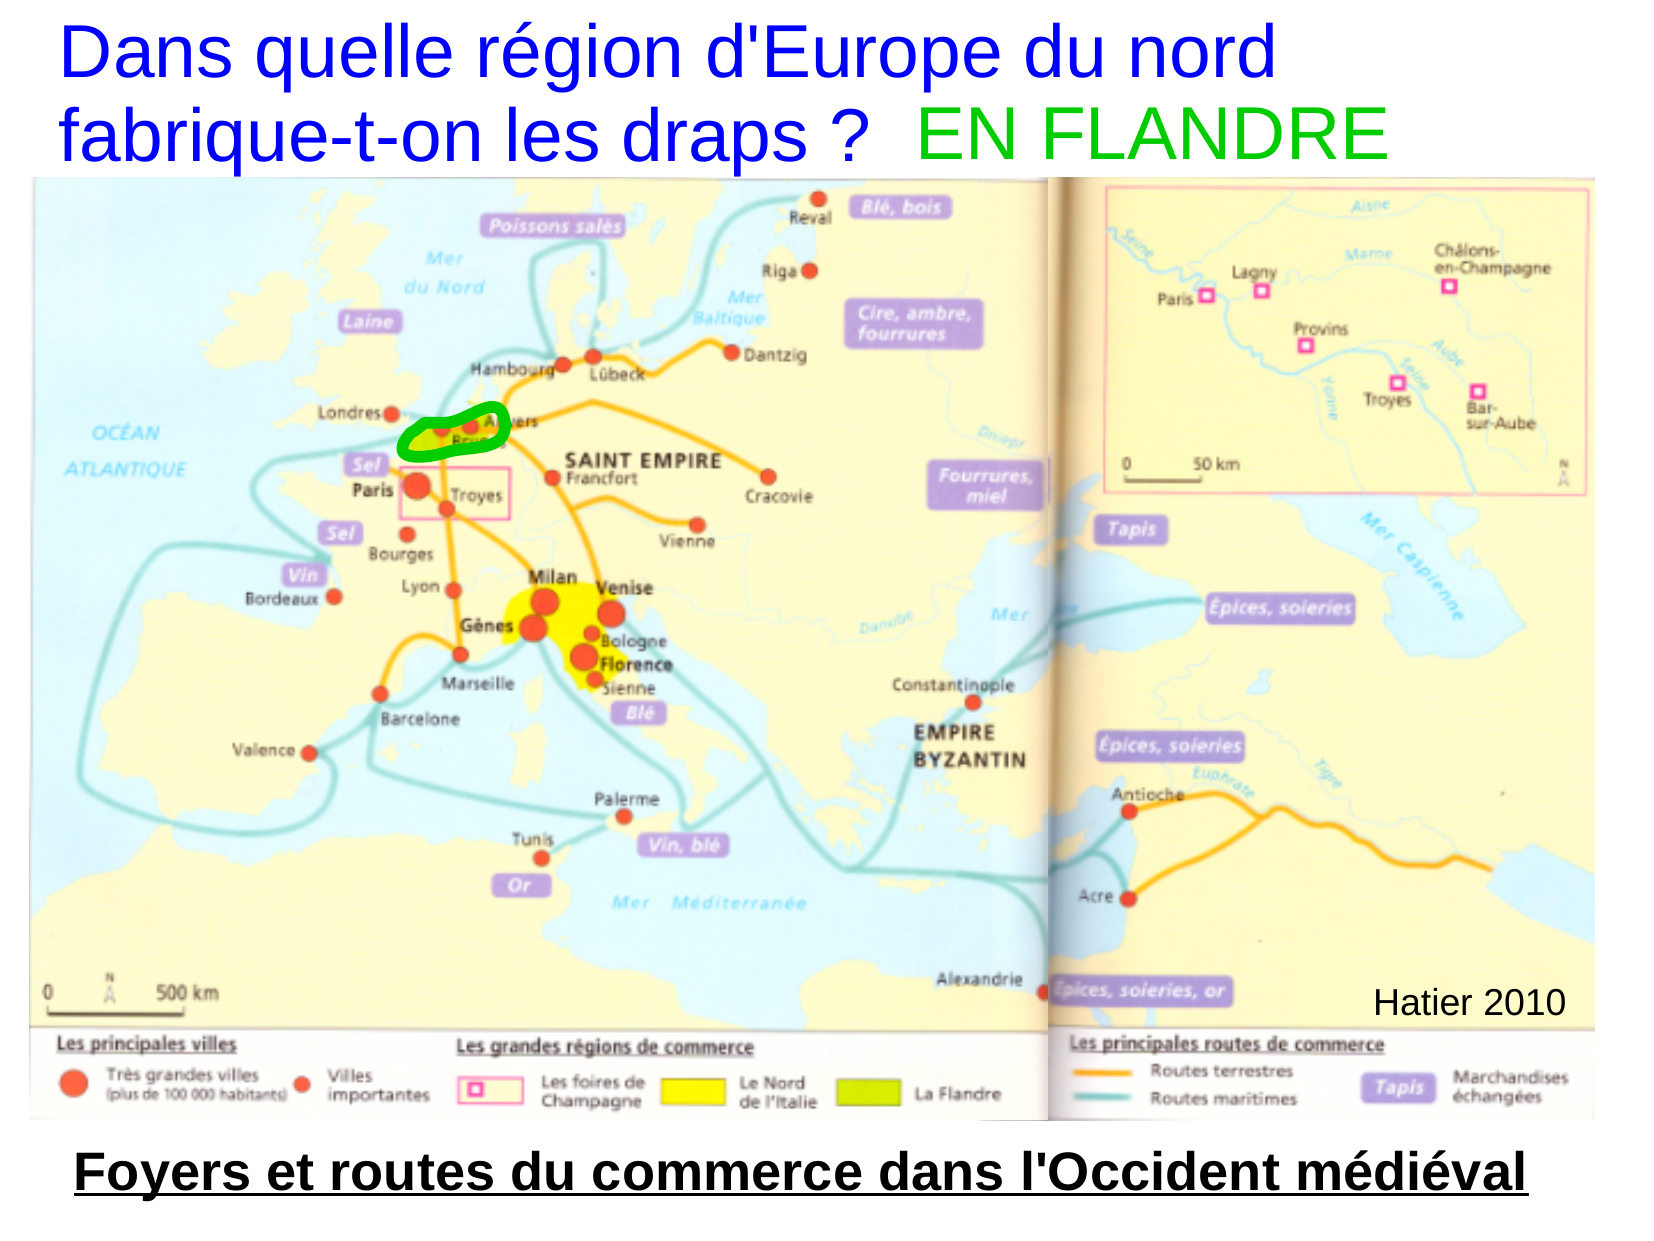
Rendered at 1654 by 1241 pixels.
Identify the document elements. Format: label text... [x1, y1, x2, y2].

picture [29, 177, 1595, 1121]
title EN FLANDRE [915, 88, 1595, 180]
title Dans quelle région d'Europe du nord fabrique-t-on les draps ? [59, 9, 1565, 178]
text_box Foyers et routes du commerce dans l'Occident médiéval [59, 1133, 1595, 1211]
text_box Hatier 2010 [1358, 974, 1625, 1032]
